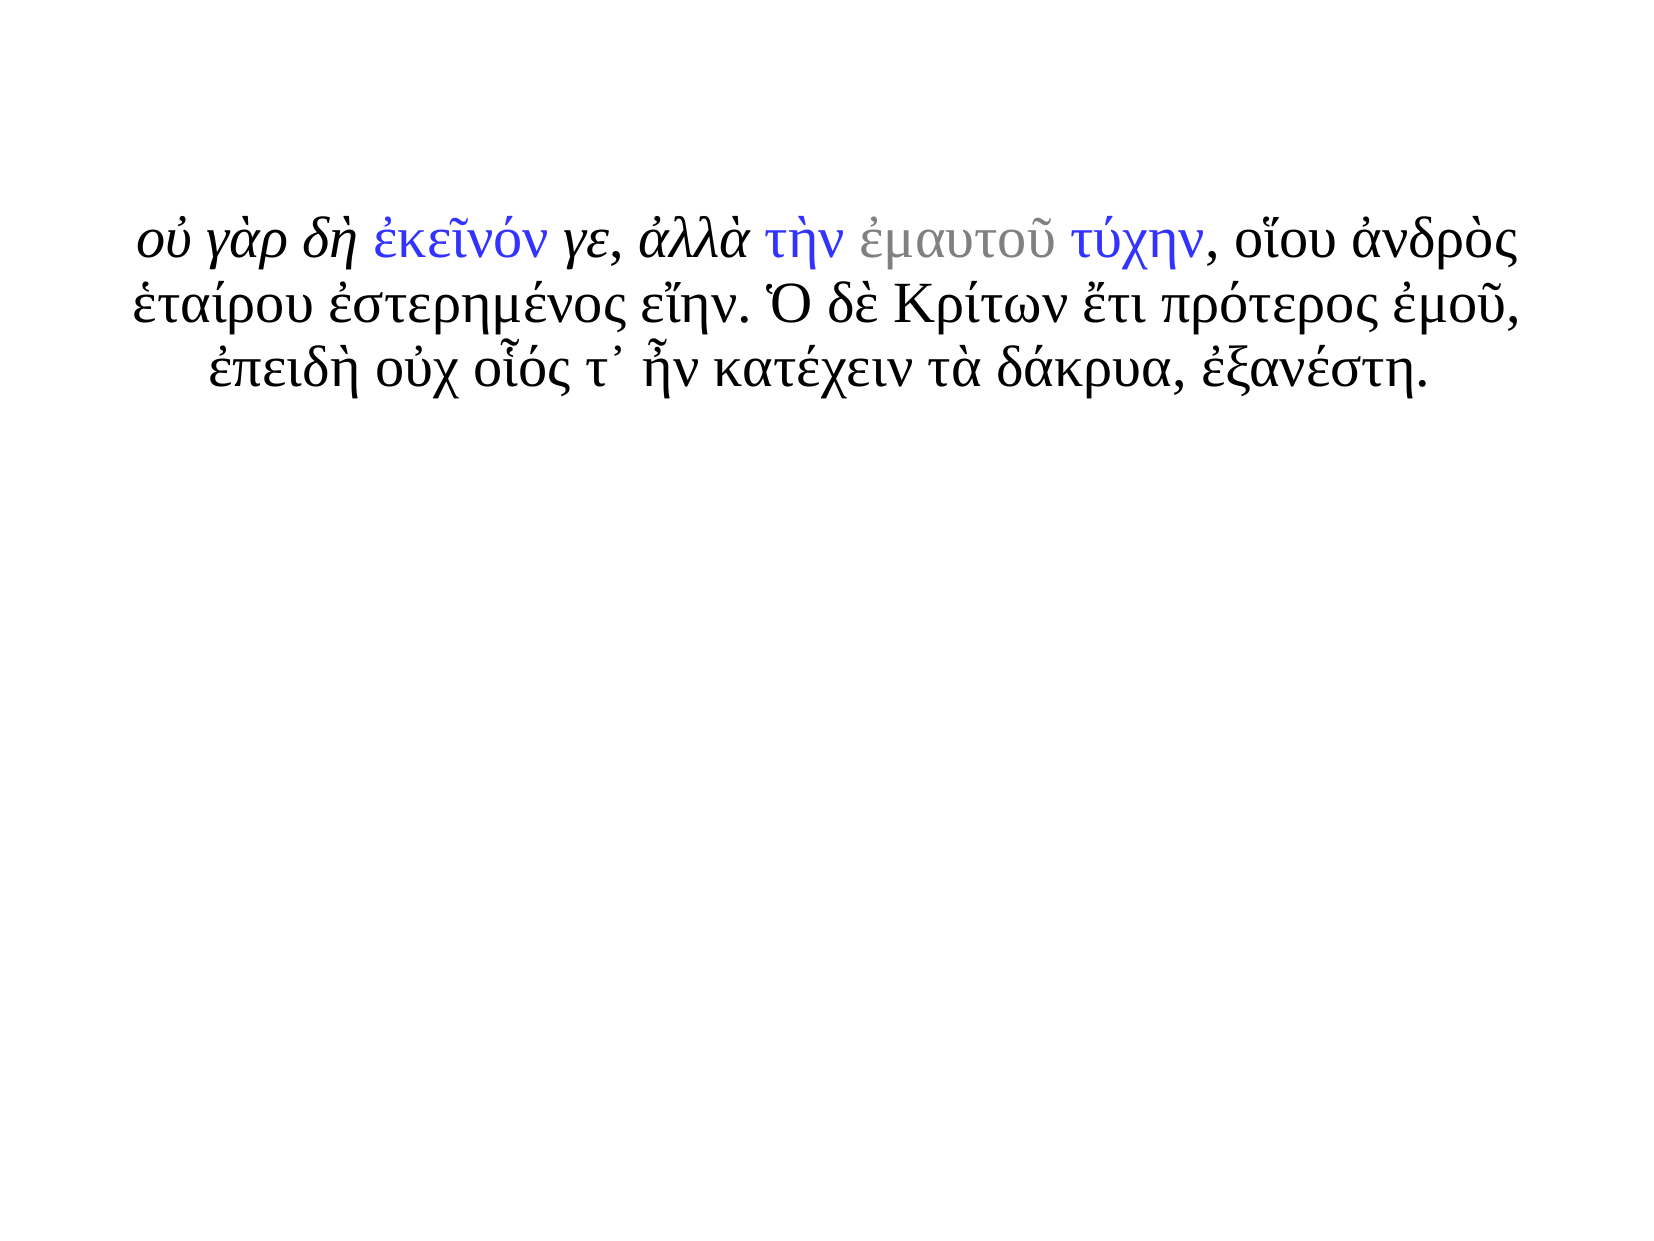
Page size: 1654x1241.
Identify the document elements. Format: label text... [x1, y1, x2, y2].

title οὐ γὰρ δὴ ἐκεῖνόν γε, ἀλλὰ τὴν ἐμαυτοῦ τύχην, οἵου ἀνδρὸς ἑταίρου ἐστερημένος εἴην. Ὁ δὲ Κρίτων ἔτι πρότερος ἐμοῦ, ἐπειδὴ οὐχ οἷός τ᾽ ἦν κατέχειν τὰ δάκρυα, ἐξανέστη. [82, 49, 1571, 556]
